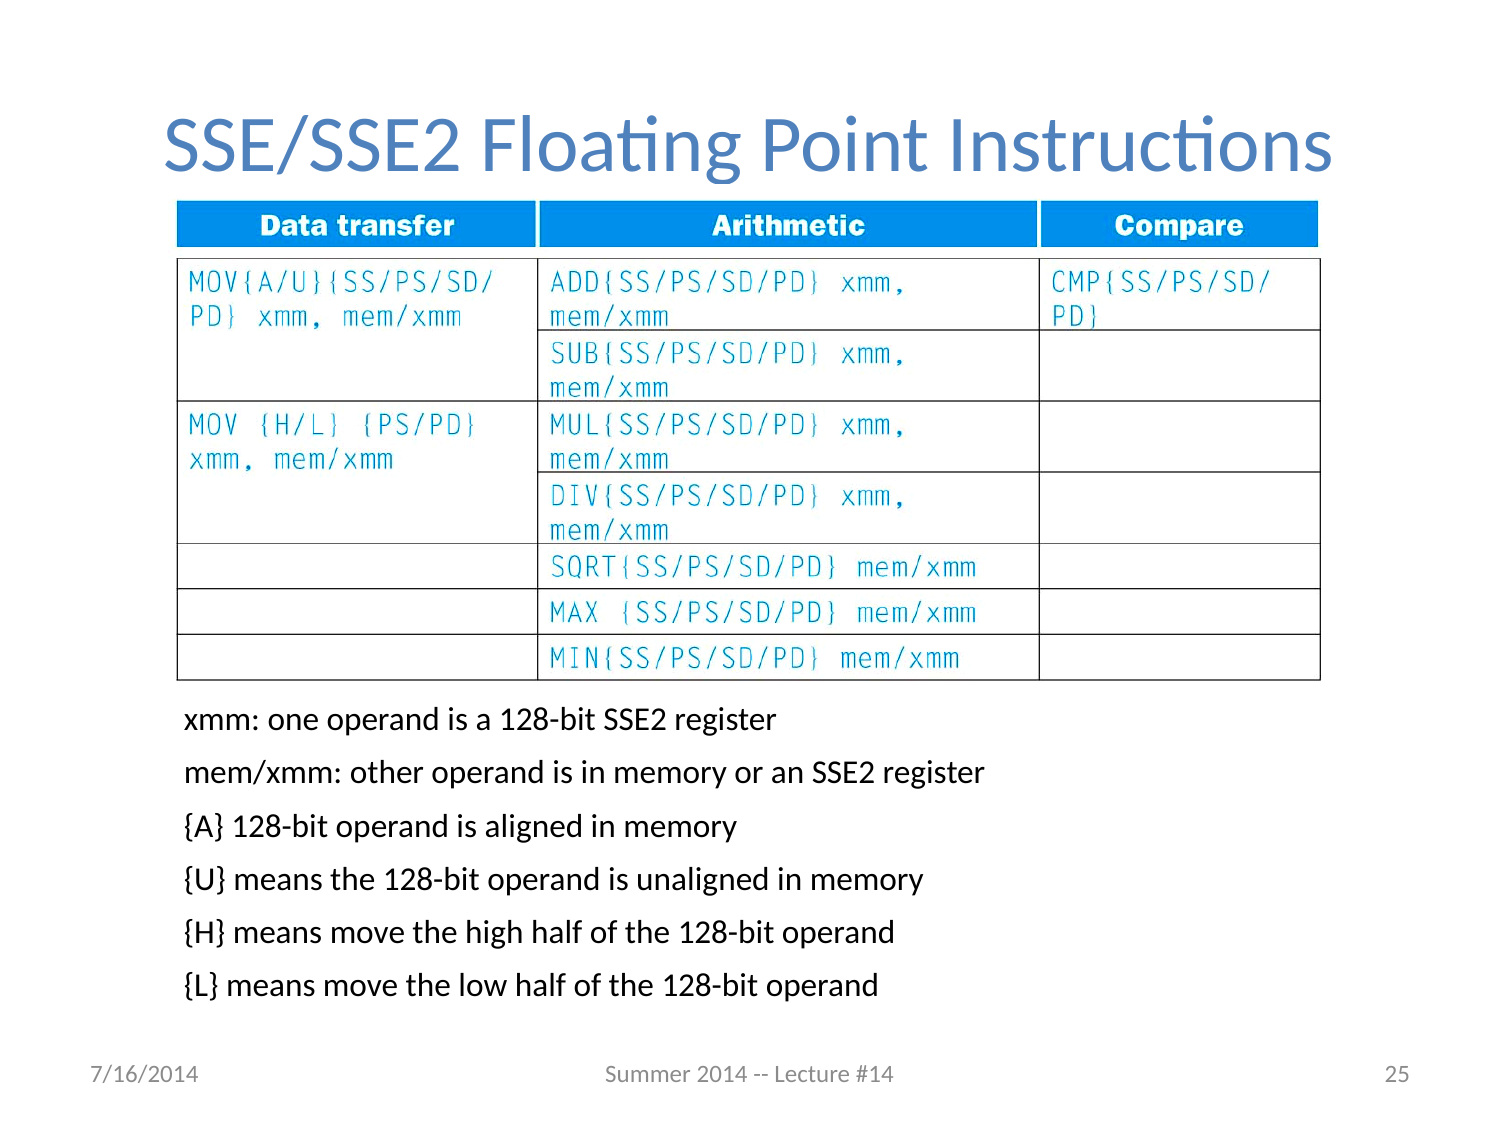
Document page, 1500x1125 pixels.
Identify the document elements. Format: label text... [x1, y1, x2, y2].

slide_number <number> [1074, 1042, 1425, 1103]
picture [168, 184, 1334, 692]
title SSE/SSE2 Floating Point Instructions [75, 45, 1425, 233]
list xmm: one operand is a 128-bit SSE2 register mem/xmm: other operand is in memory or an SSE2 register {A} 128-bit operand is aligned in memory {U} means the 128-bit operand is unaligned in memory {H} means move the high half of the 128-bit operand {L} means move the low half of the 128-bit operand [168, 692, 1313, 1082]
footer Summer 2014 -- Lecture #14 [512, 1042, 988, 1103]
slide_number 7/16/2014 [75, 1042, 425, 1103]
